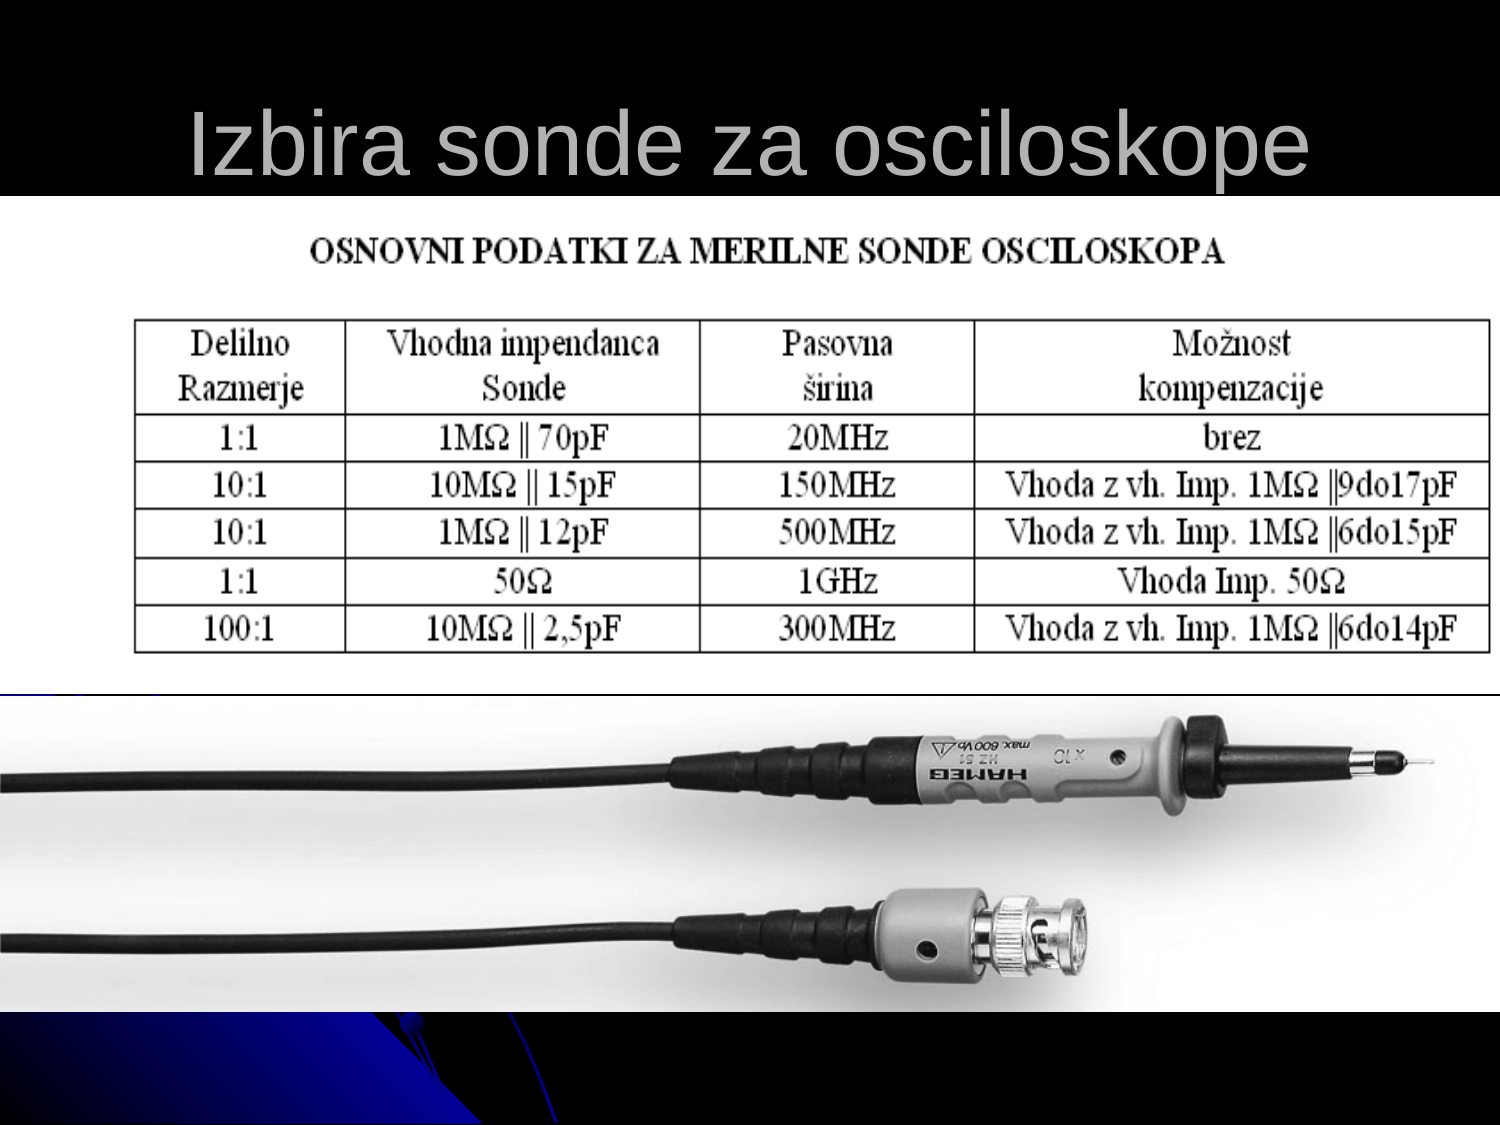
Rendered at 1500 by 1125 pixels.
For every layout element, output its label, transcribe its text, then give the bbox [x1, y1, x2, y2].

title Izbira sonde za osciloskope [75, 45, 1426, 196]
list [0, 196, 1500, 694]
picture [0, 696, 1500, 1012]
